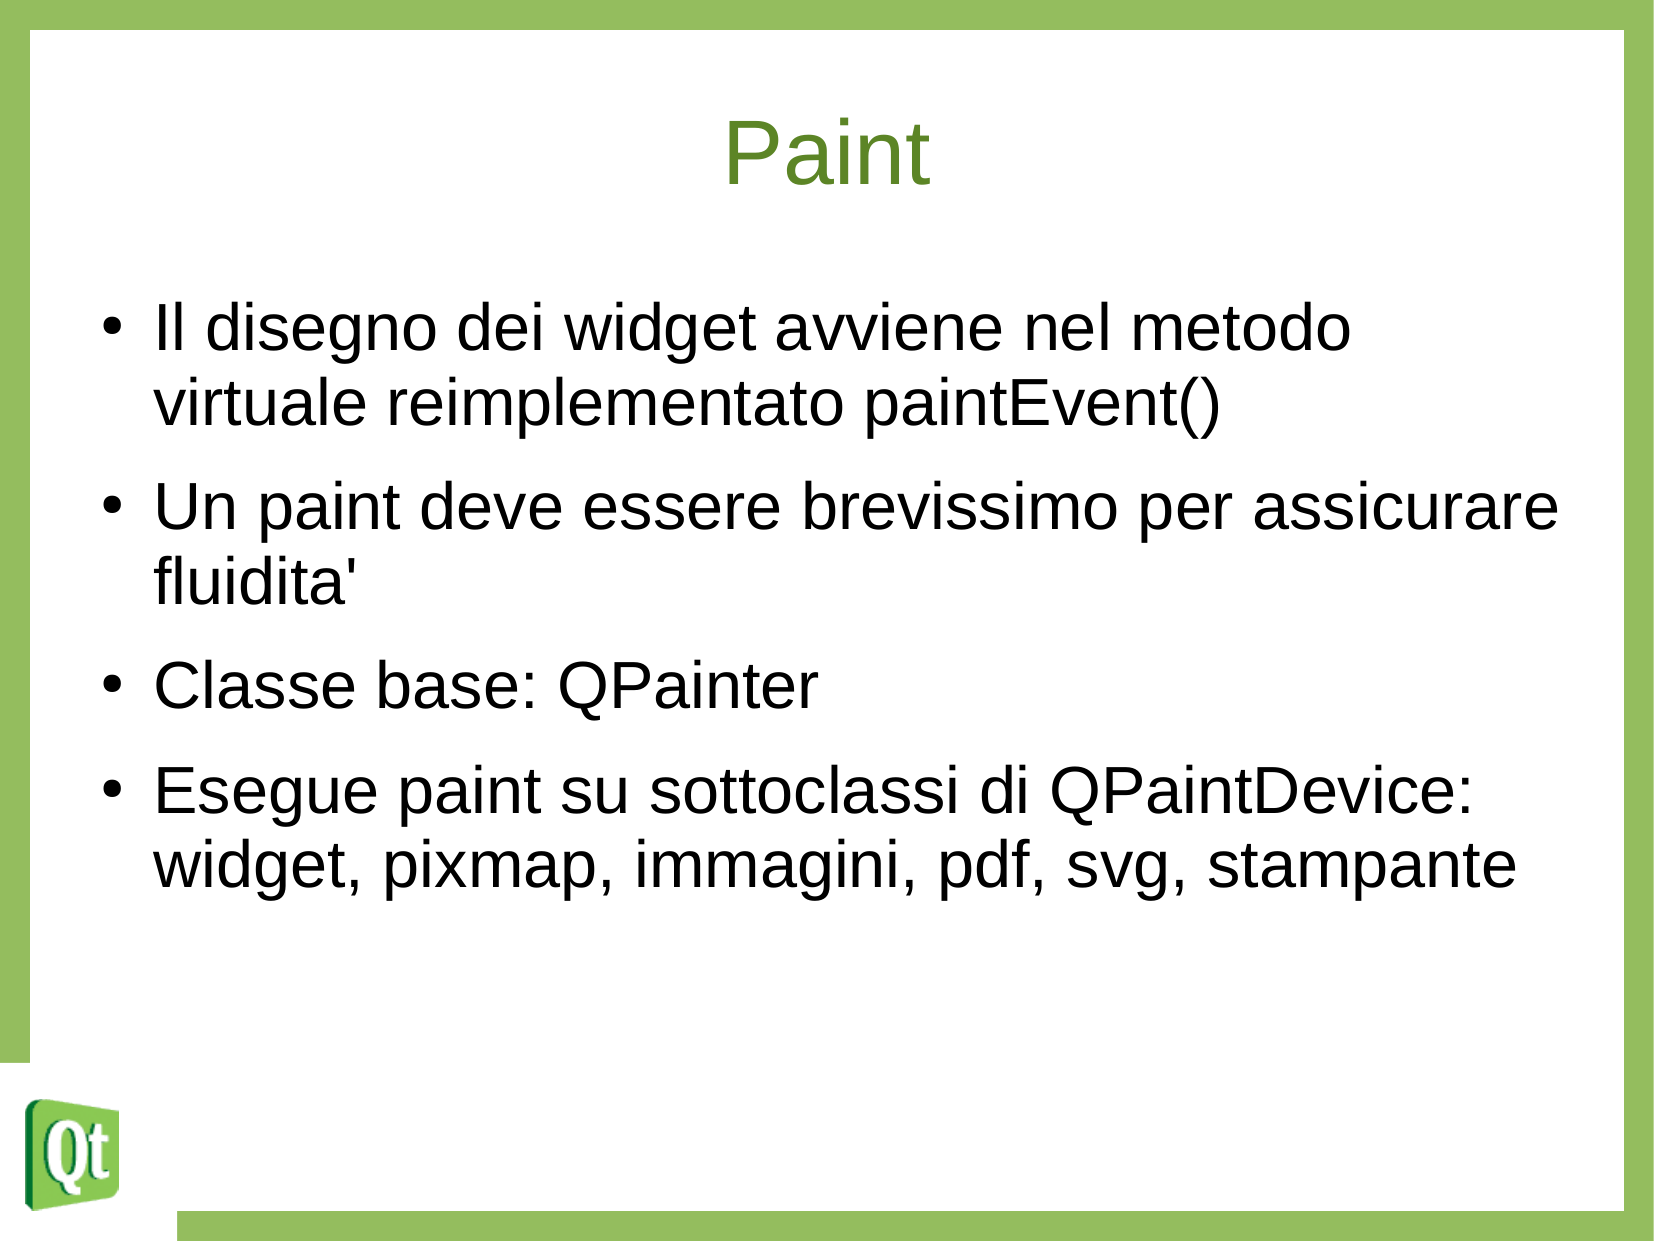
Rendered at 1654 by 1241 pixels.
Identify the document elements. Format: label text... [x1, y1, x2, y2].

picture [25, 1099, 119, 1211]
title Paint [82, 56, 1571, 250]
list Il disegno dei widget avviene nel metodo virtuale reimplementato paintEvent() Un paint deve essere brevissimo per assicurare fluidita' Classe base: QPainter Esegue paint su sottoclassi di QPaintDevice: widget, pixmap, immagini, pdf, svg, stampante [82, 290, 1571, 1109]
